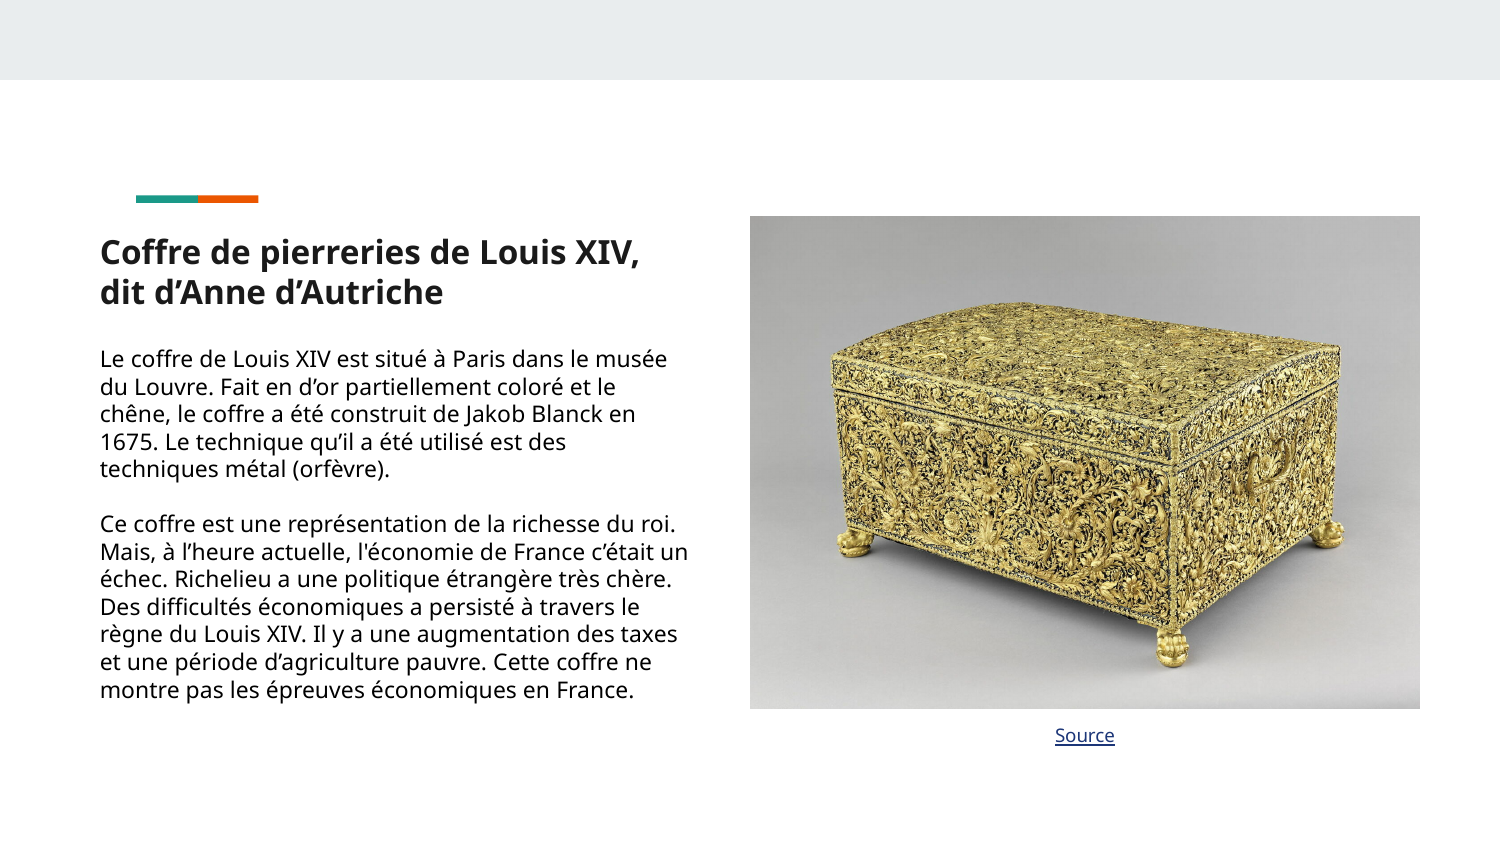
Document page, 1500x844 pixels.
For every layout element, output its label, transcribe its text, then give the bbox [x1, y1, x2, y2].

picture [750, 216, 1420, 709]
list Le coffre de Louis XIV est situé à Paris dans le musée du Louvre. Fait en d’or partiellement coloré et le chêne, le coffre a été construit de Jakob Blanck en 1675. Le technique qu’il a été utilisé est des techniques métal (orfèvre). Ce coffre est une représentation de la richesse du roi. Mais, à l’heure actuelle, l'économie de France c’était un échec. Richelieu a une politique étrangère très chère. Des difficultés économiques a persisté à travers le règne du Louis XIV. Il y a une augmentation des taxes et une période d’agriculture pauvre. Cette coffre ne montre pas les épreuves économiques en France. [84, 329, 707, 762]
text_box Source [1022, 708, 1148, 765]
title Coffre de pierreries de Louis XIV, dit d’Anne d’Autriche [84, 216, 690, 273]
